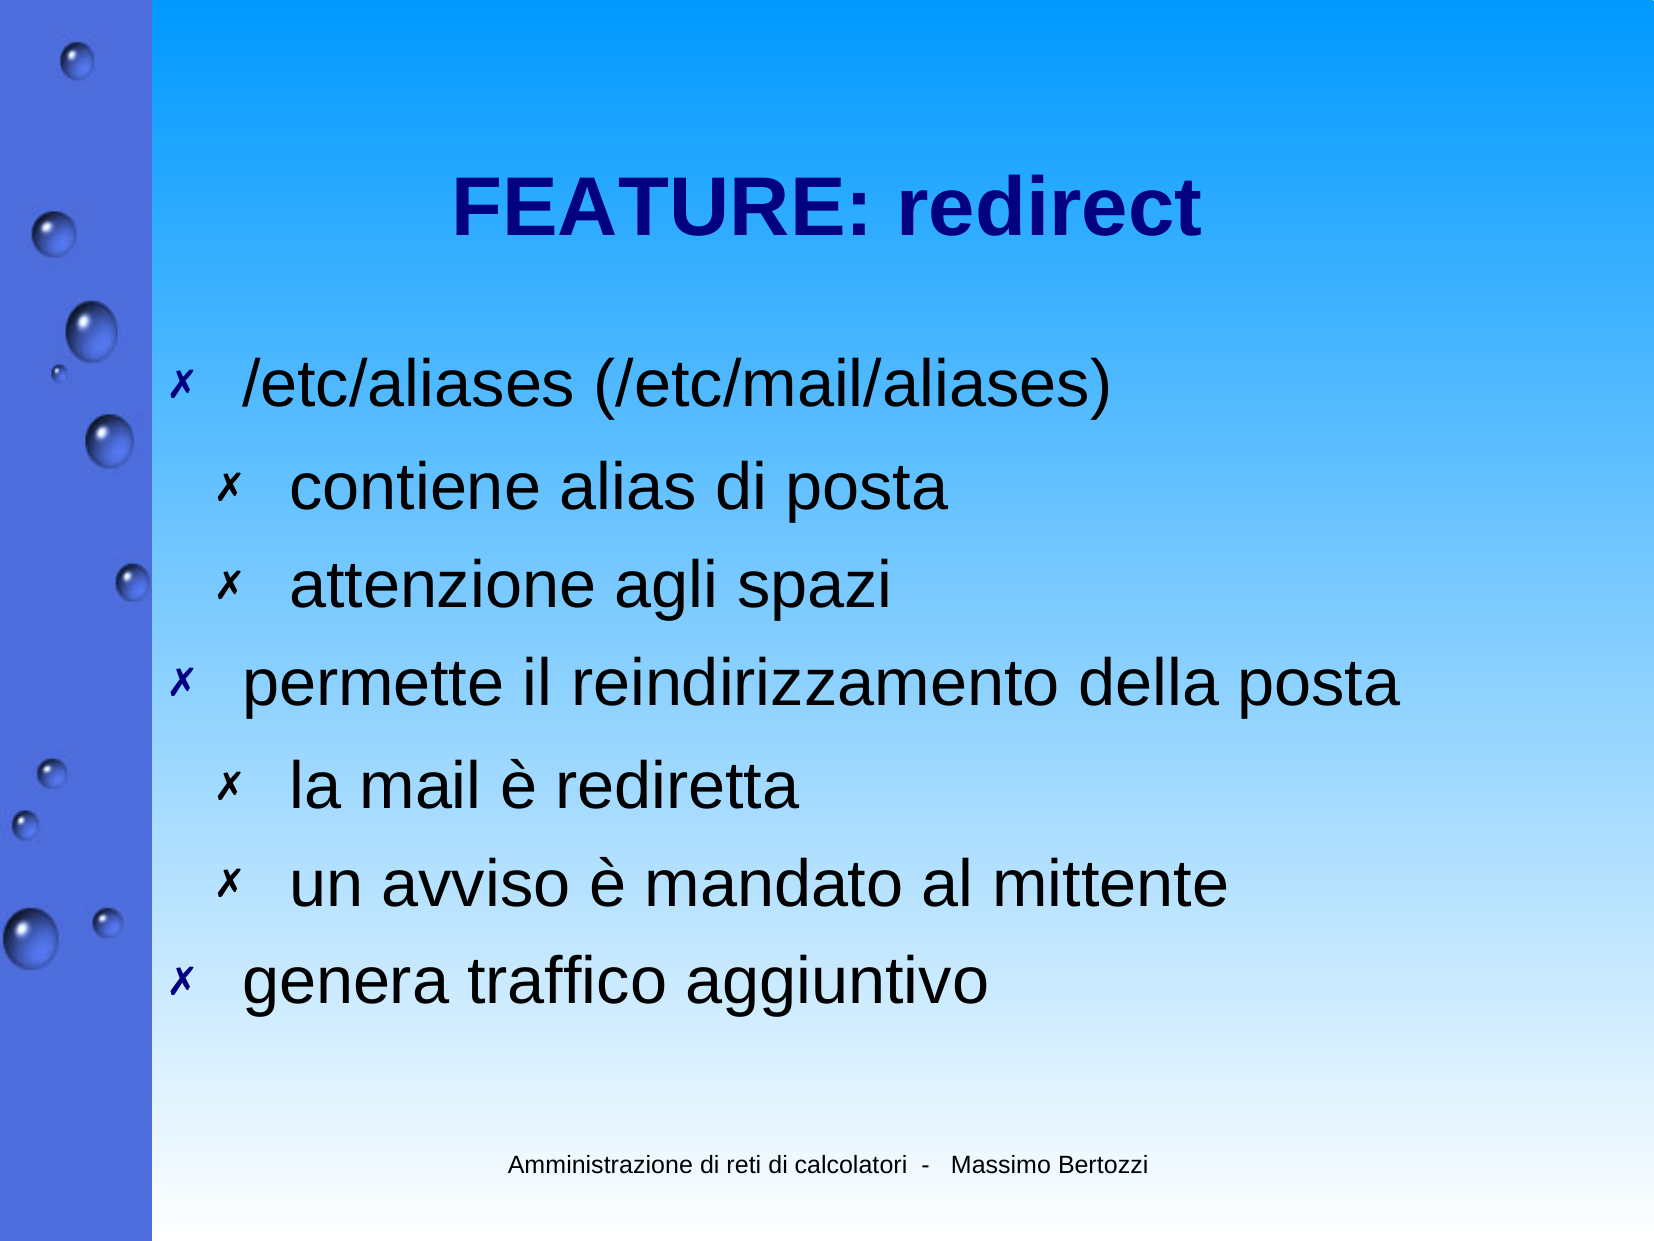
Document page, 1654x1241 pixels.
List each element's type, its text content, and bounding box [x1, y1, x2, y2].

picture [0, 0, 152, 1241]
list /etc/aliases (/etc/mail/aliases) contiene alias di posta attenzione agli spazi permette il reindirizzamento della posta la mail è rediretta un avviso è mandato al mittente genera traffico aggiuntivo [159, 346, 1572, 1128]
title FEATURE: redirect [121, 102, 1534, 311]
